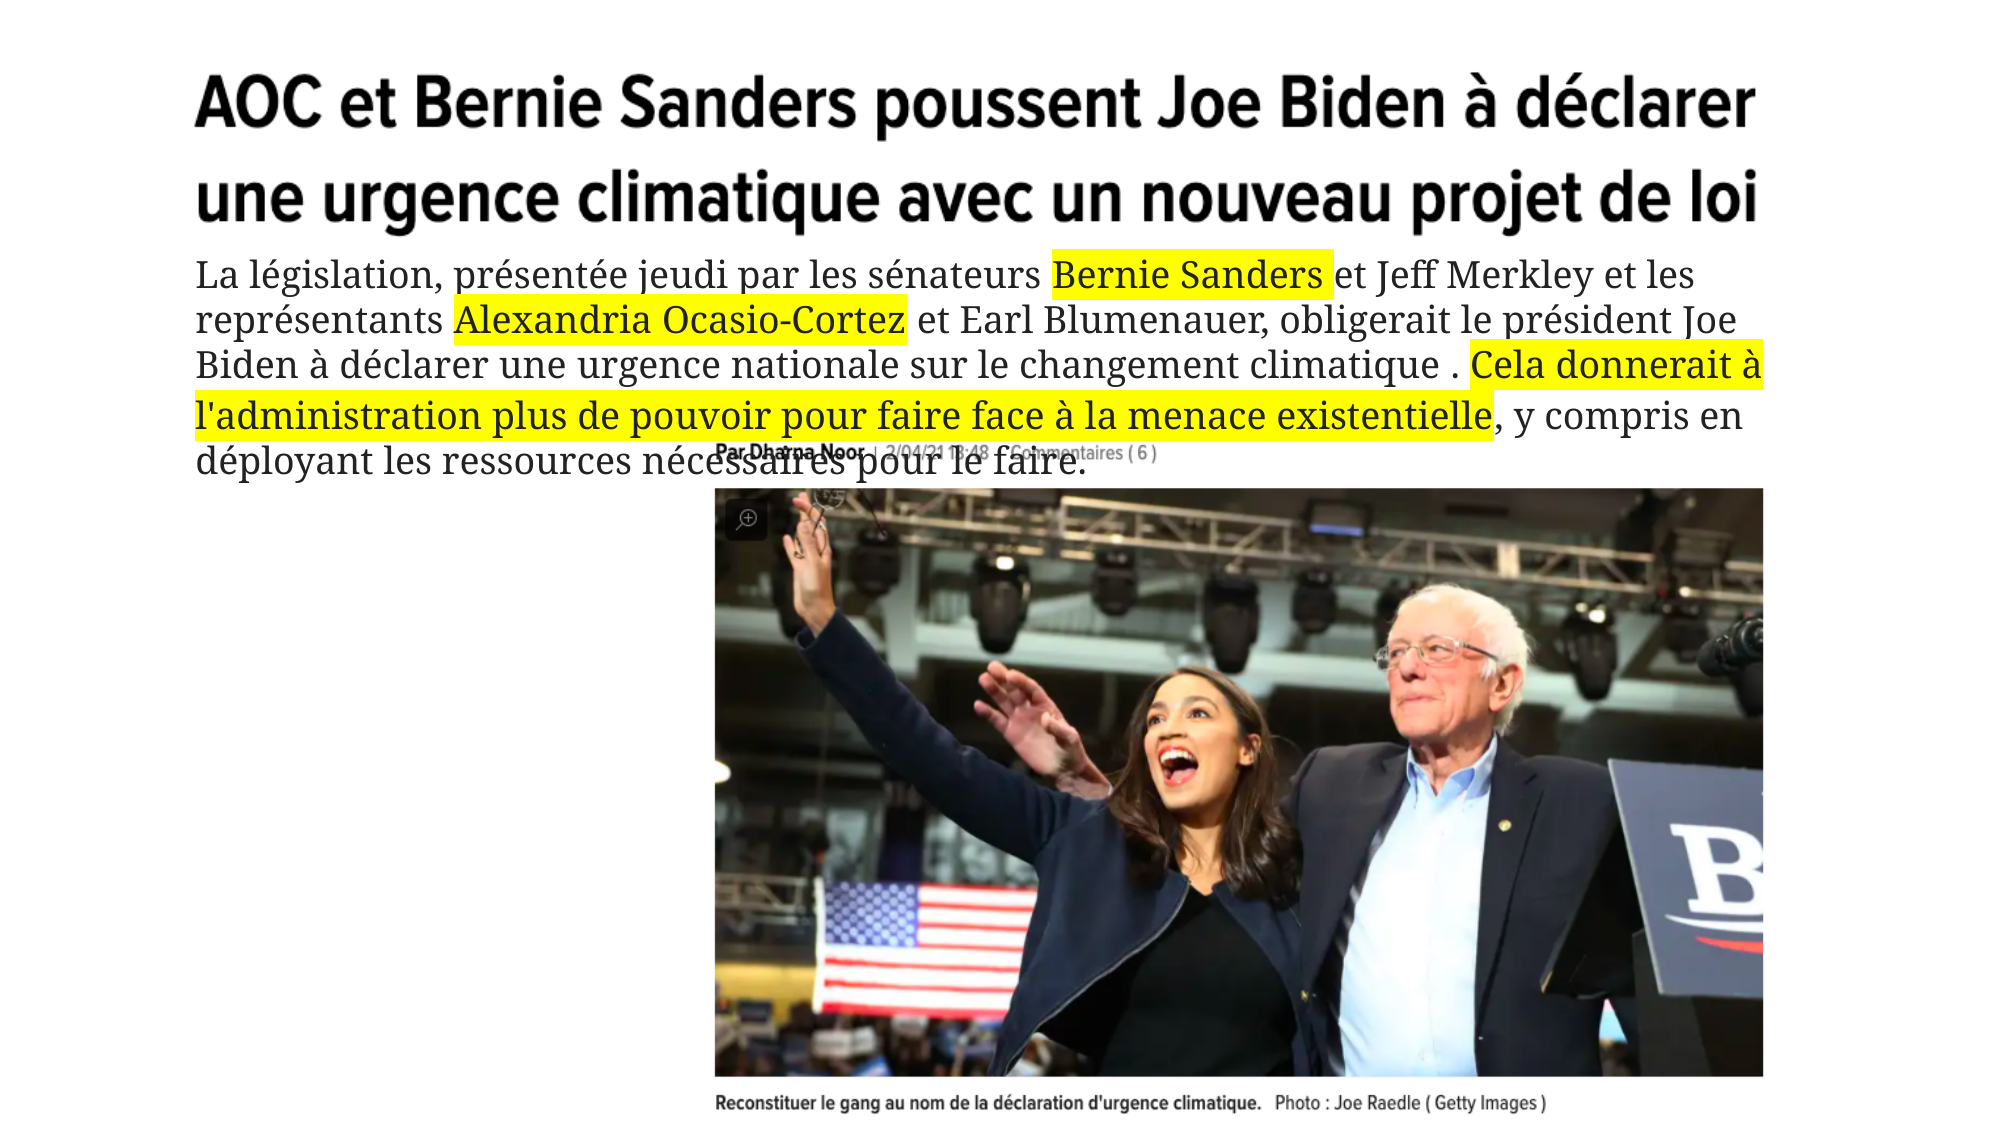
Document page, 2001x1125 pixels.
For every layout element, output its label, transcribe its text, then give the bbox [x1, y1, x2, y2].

picture [180, 55, 1779, 244]
text_box La législation, présentée jeudi par les sénateurs Bernie Sanders et Jeff Merkley et les représentants Alexandria Ocasio-Cortez et Earl Blumenauer, obligerait le président Joe Biden à déclarer une urgence nationale sur le changement climatique . Cela donnerait à l'administration plus de pouvoir pour faire face à la menace existentielle, y compris en déployant les ressources nécessaires pour le faire. [180, 244, 1822, 490]
picture [702, 490, 1779, 1124]
